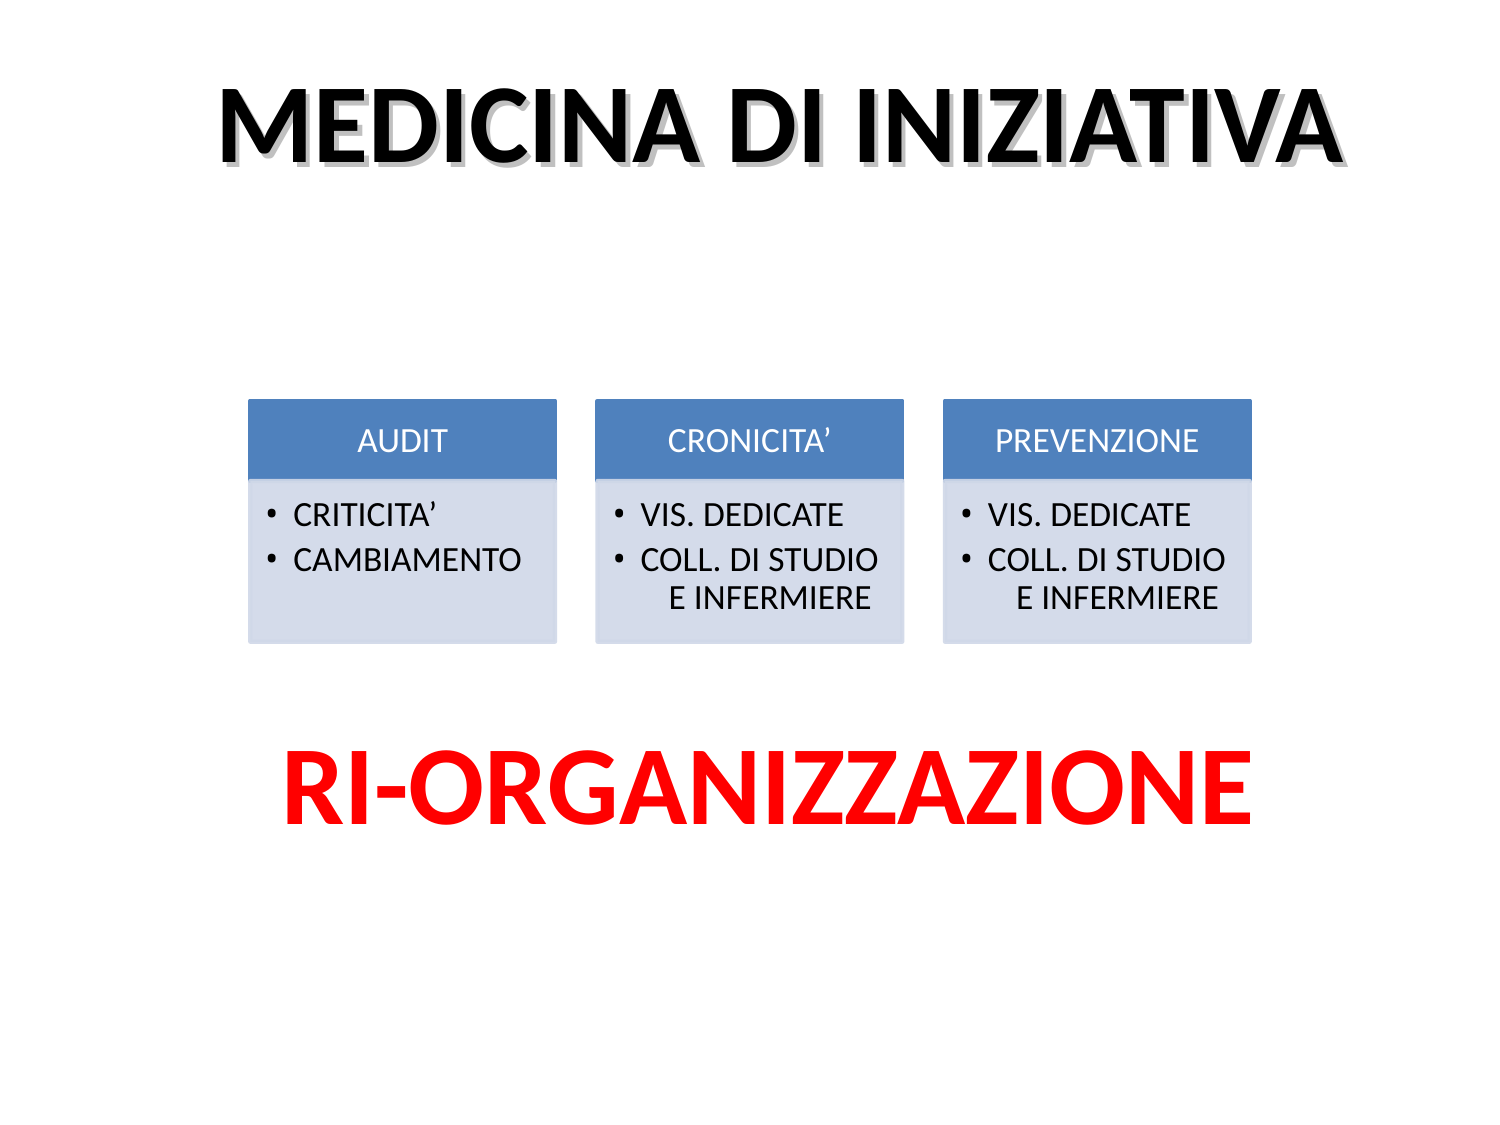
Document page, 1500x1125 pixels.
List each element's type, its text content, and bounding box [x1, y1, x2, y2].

text_box AUDIT [250, 400, 556, 480]
text_box CRITICITA’ CAMBIAMENTO [250, 480, 556, 642]
text_box VIS. DEDICATE COLL. DI STUDIO E INFERMIERE [597, 480, 903, 642]
text_box MEDICINA DI INIZIATIVA [200, 43, 1360, 193]
text_box RI-ORGANIZZAZIONE [266, 704, 1296, 854]
text_box VIS. DEDICATE COLL. DI STUDIO E INFERMIERE [944, 480, 1250, 642]
text_box PREVENZIONE [944, 400, 1250, 480]
text_box CRONICITA’ [597, 400, 903, 480]
